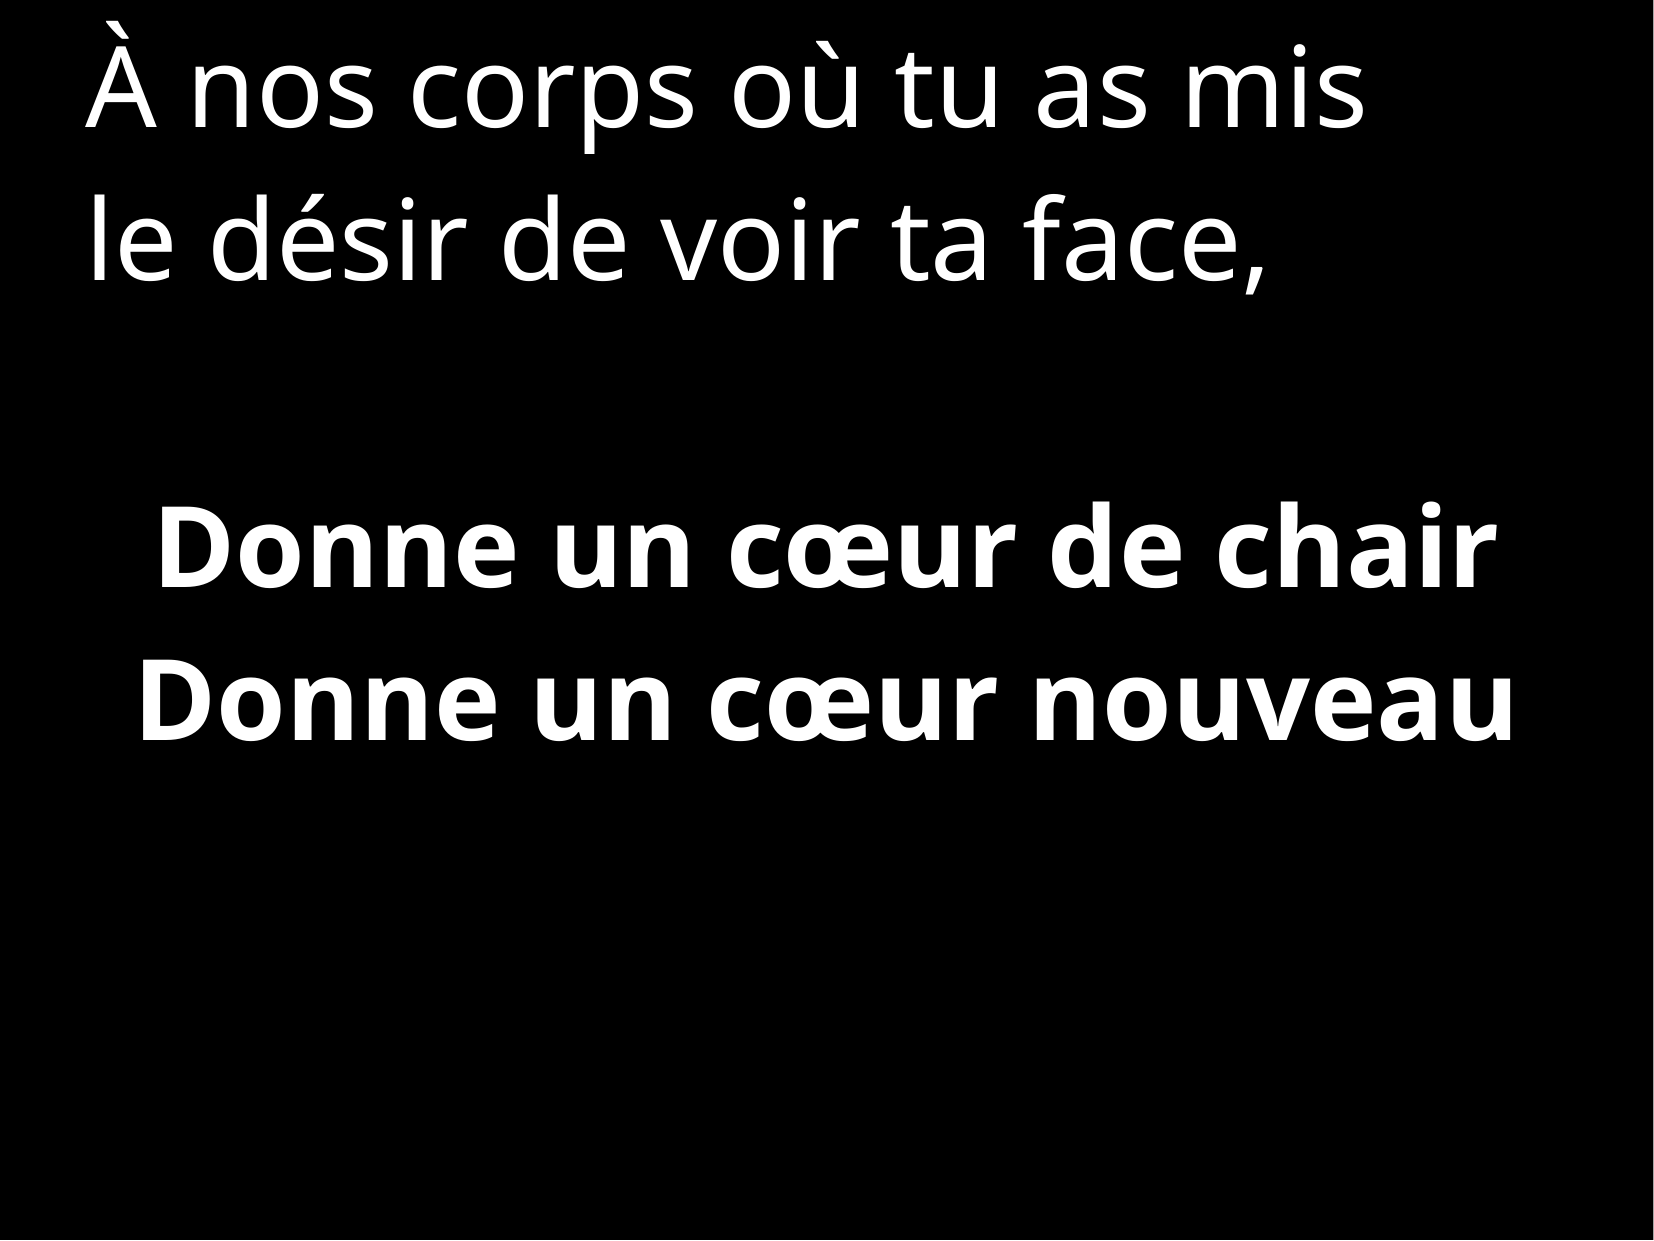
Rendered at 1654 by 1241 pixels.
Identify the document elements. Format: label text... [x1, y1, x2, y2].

text_box À nos corps où tu as mis le désir de voir ta face, Donne un cœur de chair Donne un cœur nouveau [0, 0, 1654, 1241]
